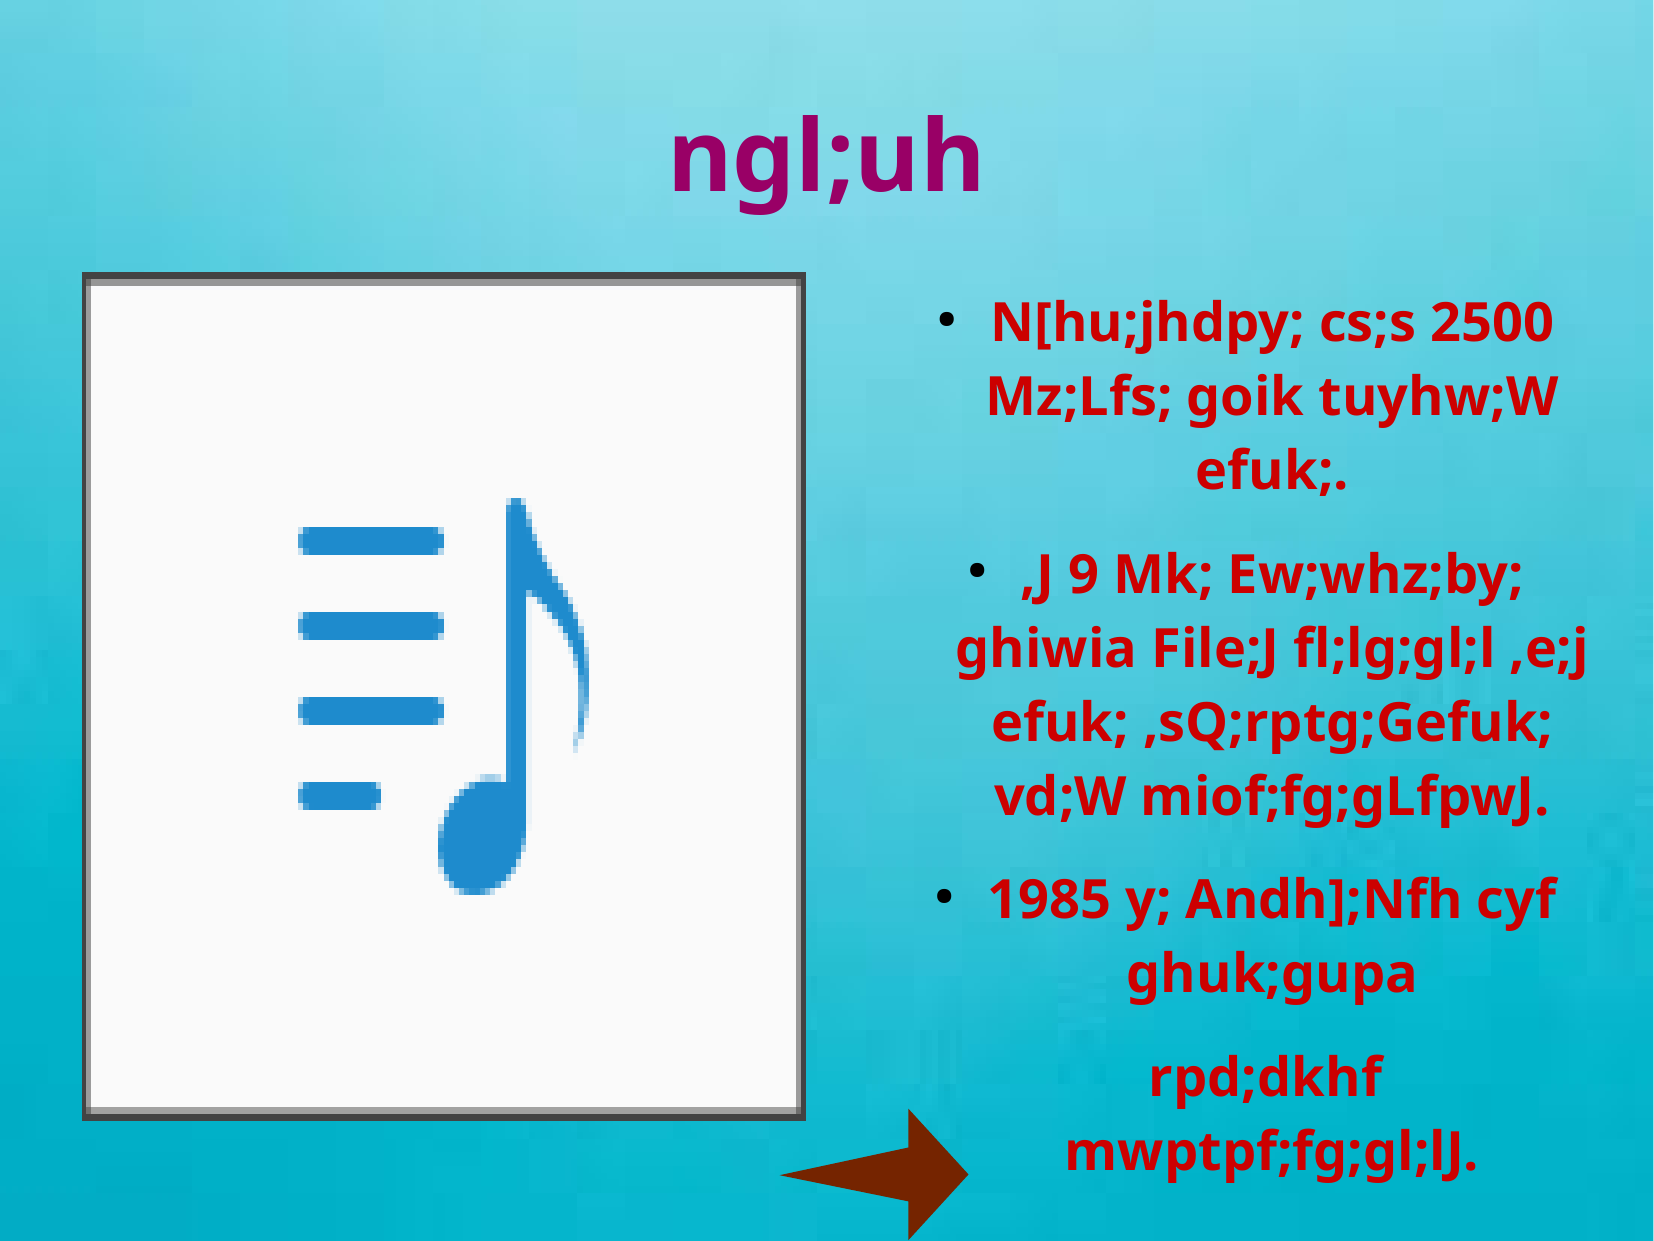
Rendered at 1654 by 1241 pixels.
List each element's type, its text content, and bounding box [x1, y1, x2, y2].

picture [0, 0, 1654, 1241]
title ngl;uh [82, 49, 1571, 257]
text_box [80, 271, 808, 1123]
list N[hu;jhdpy; cs;s 2500 Mz;Lfs; goik tuyhw;W efuk;. ,J 9 Mk; Ew;whz;by; ghiwia File;J fl;lg;gl;l ,e;j efuk; ,sQ;rptg;Gefuk; vd;W miof;fg;gLfpwJ. 1985 y; Andh];Nfh cyf ghuk;gupa rpd;dkhf mwptpf;fg;gl;lJ. [874, 283, 1601, 1102]
